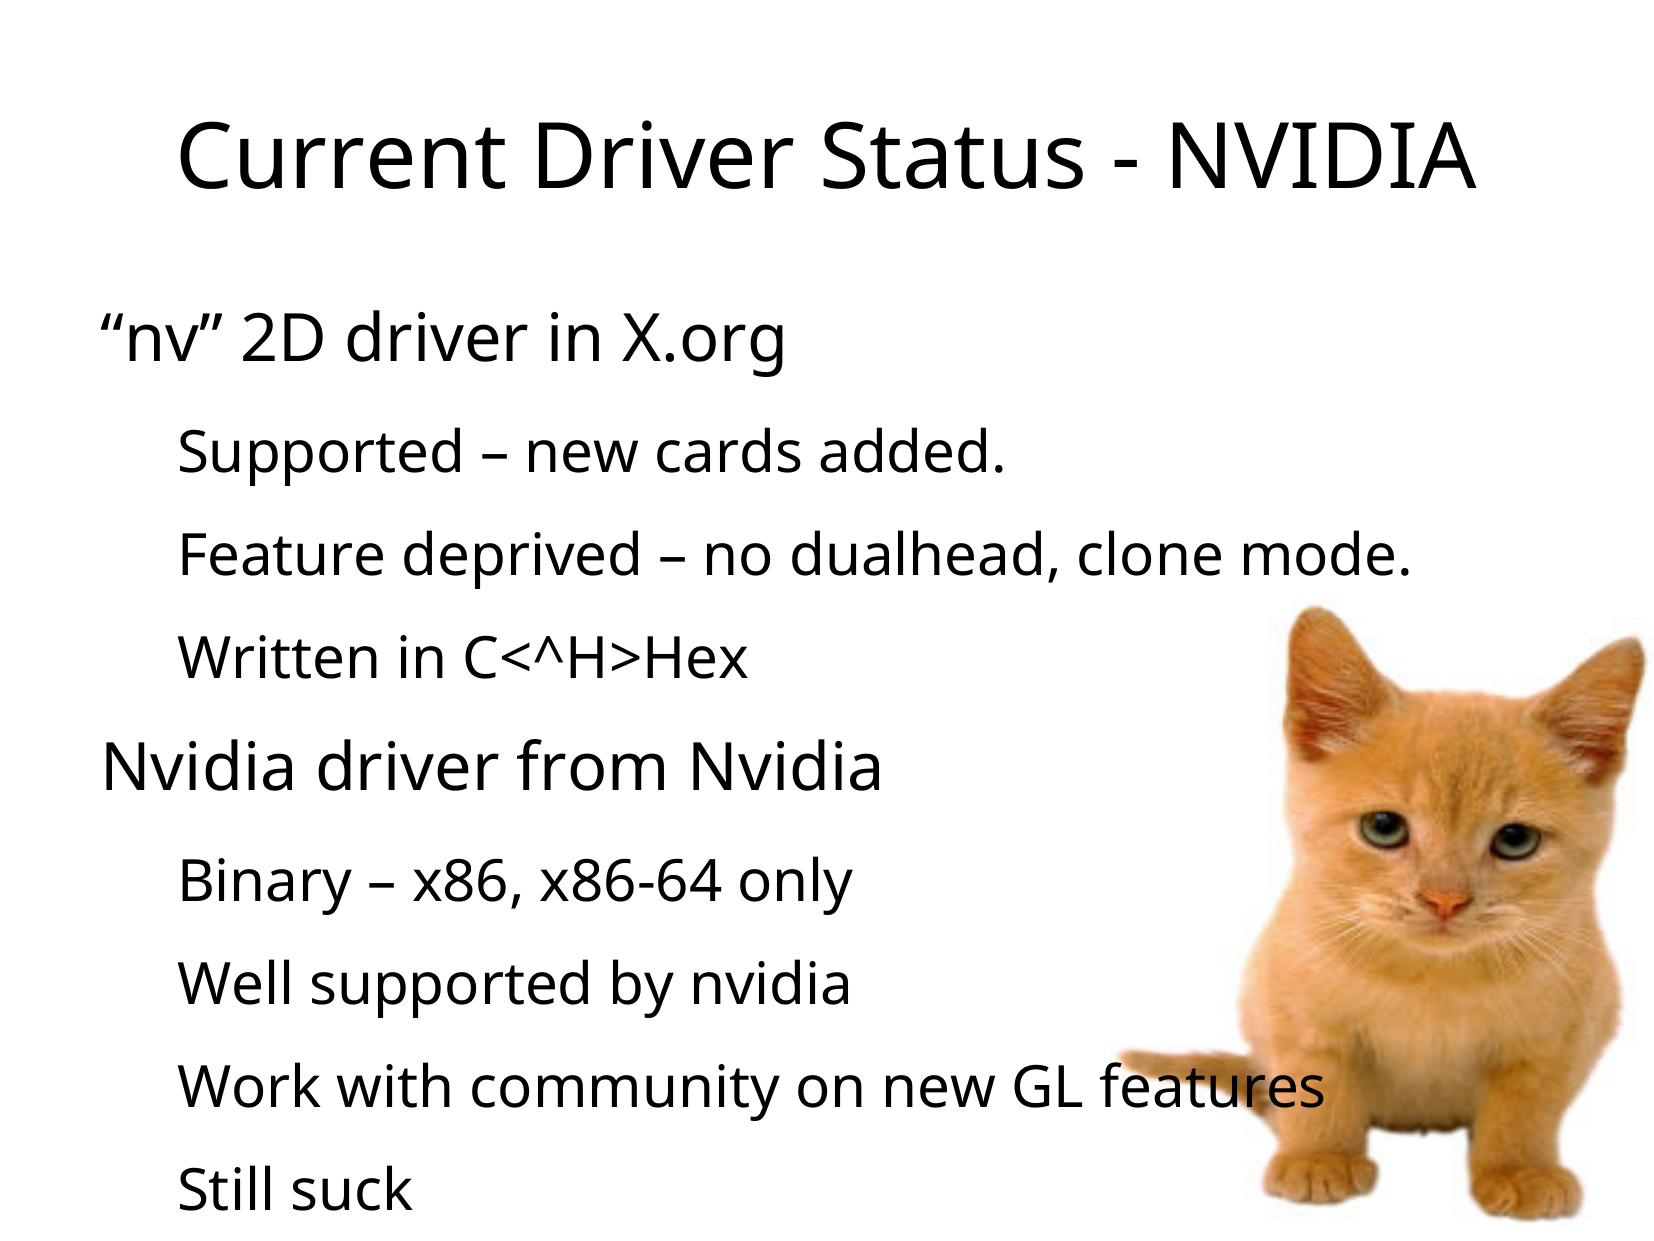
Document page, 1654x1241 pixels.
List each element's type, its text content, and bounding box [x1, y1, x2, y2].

list “nv” 2D driver in X.org Supported – new cards added. Feature deprived – no dualhead, clone mode. Written in C<^H>Hex Nvidia driver from Nvidia Binary – x86, x86-64 only Well supported by nvidia Work with community on new GL features Still suck [82, 290, 1571, 1147]
picture [1109, 599, 1654, 1227]
title Current Driver Status - NVIDIA [82, 49, 1571, 257]
